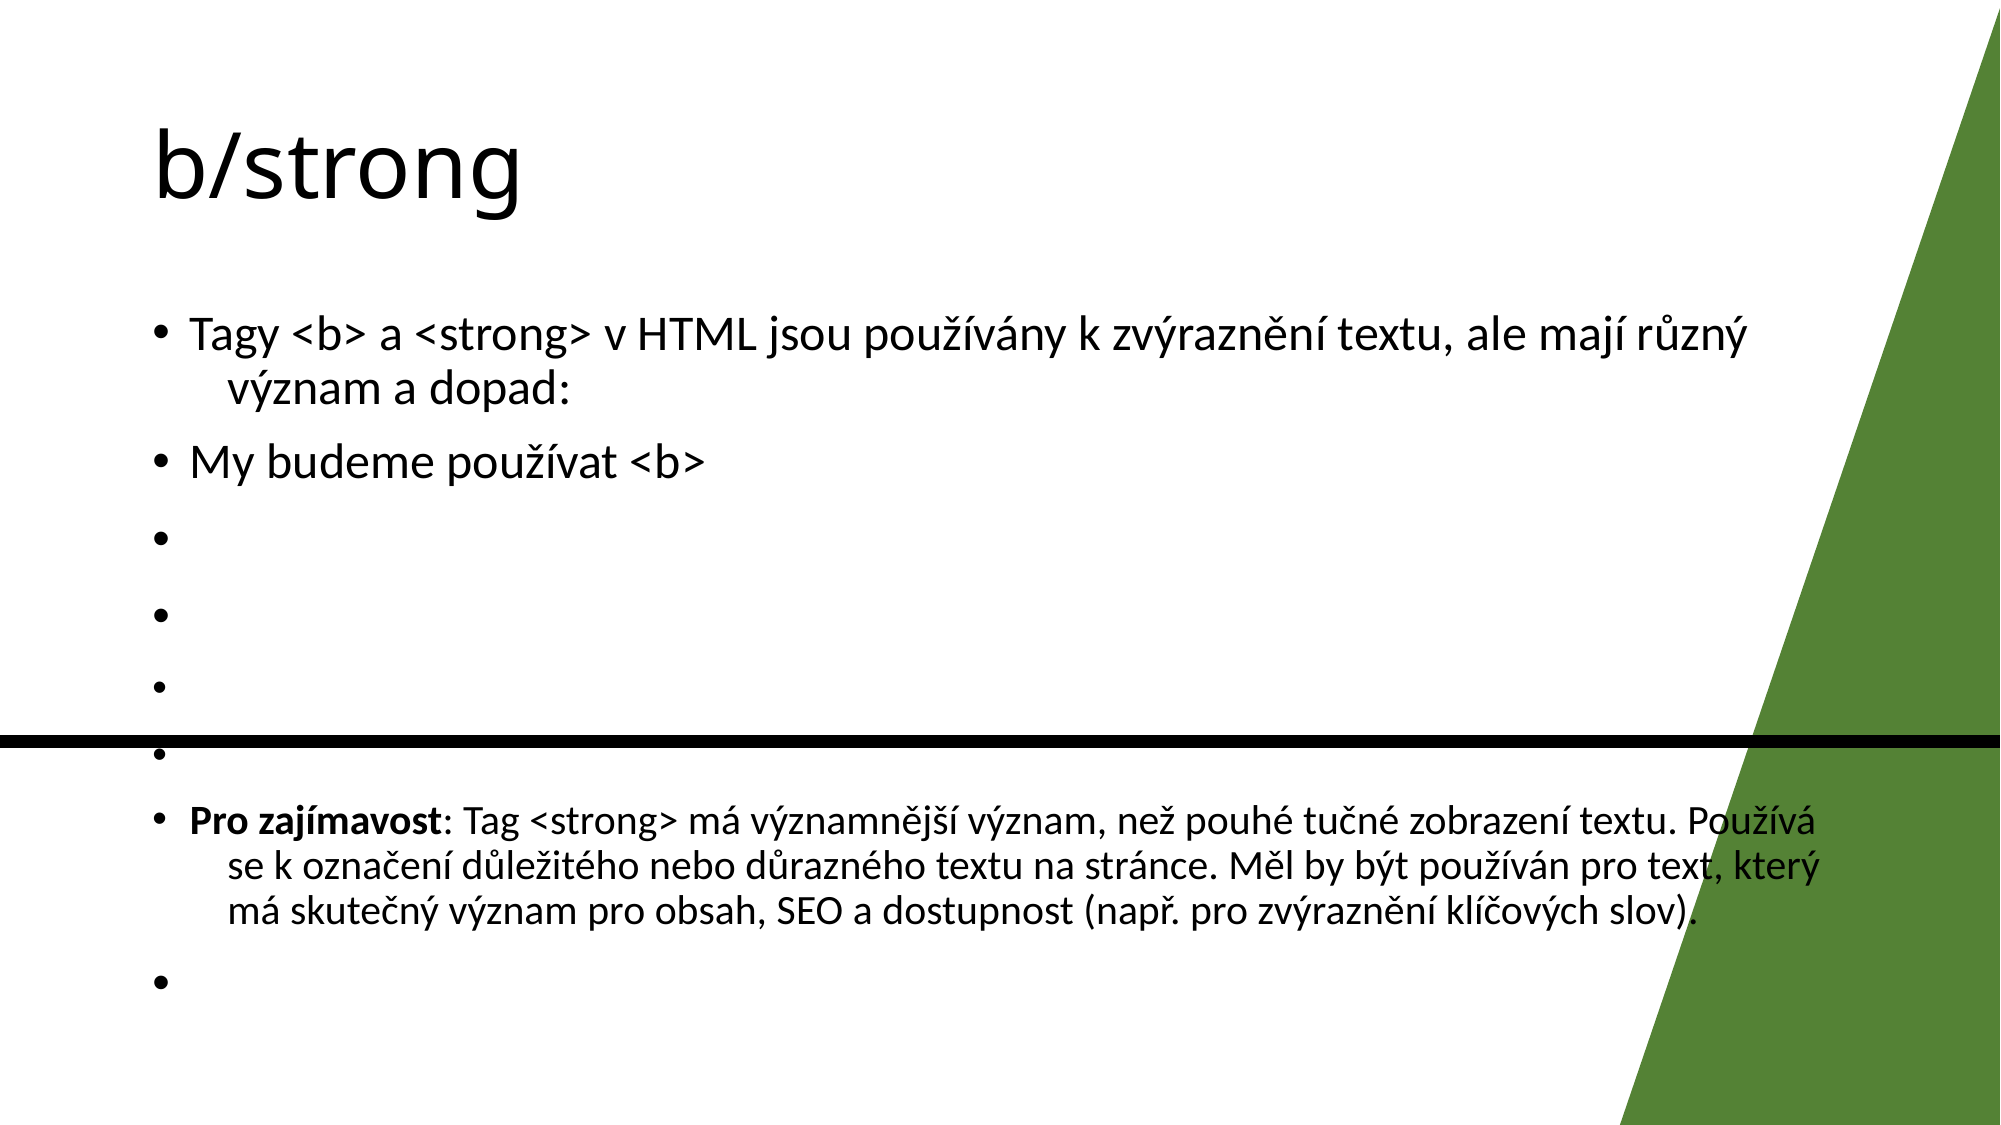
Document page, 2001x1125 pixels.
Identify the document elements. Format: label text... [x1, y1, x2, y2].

list Tagy <b> a <strong> v HTML jsou používány k zvýraznění textu, ale mají různý význam a dopad: My budeme používat <b> Pro zajímavost: Tag <strong> má významnější význam, než pouhé tučné zobrazení textu. Používá se k označení důležitého nebo důrazného textu na stránce. Měl by být používán pro text, který má skutečný význam pro obsah, SEO a dostupnost (např. pro zvýraznění klíčových slov). [137, 299, 1863, 736]
title b/strong [137, 59, 1863, 278]
list Tagy <b> a <strong> v HTML jsou používány k zvýraznění textu, ale mají různý význam a dopad: My budeme používat <b> Pro zajímavost: Tag <strong> má významnější význam, než pouhé tučné zobrazení textu. Používá se k označení důležitého nebo důrazného textu na stránce. Měl by být používán pro text, který má skutečný význam pro obsah, SEO a dostupnost (např. pro zvýraznění klíčových slov). [137, 747, 1863, 1014]
text_box [0, 11, 2000, 1125]
